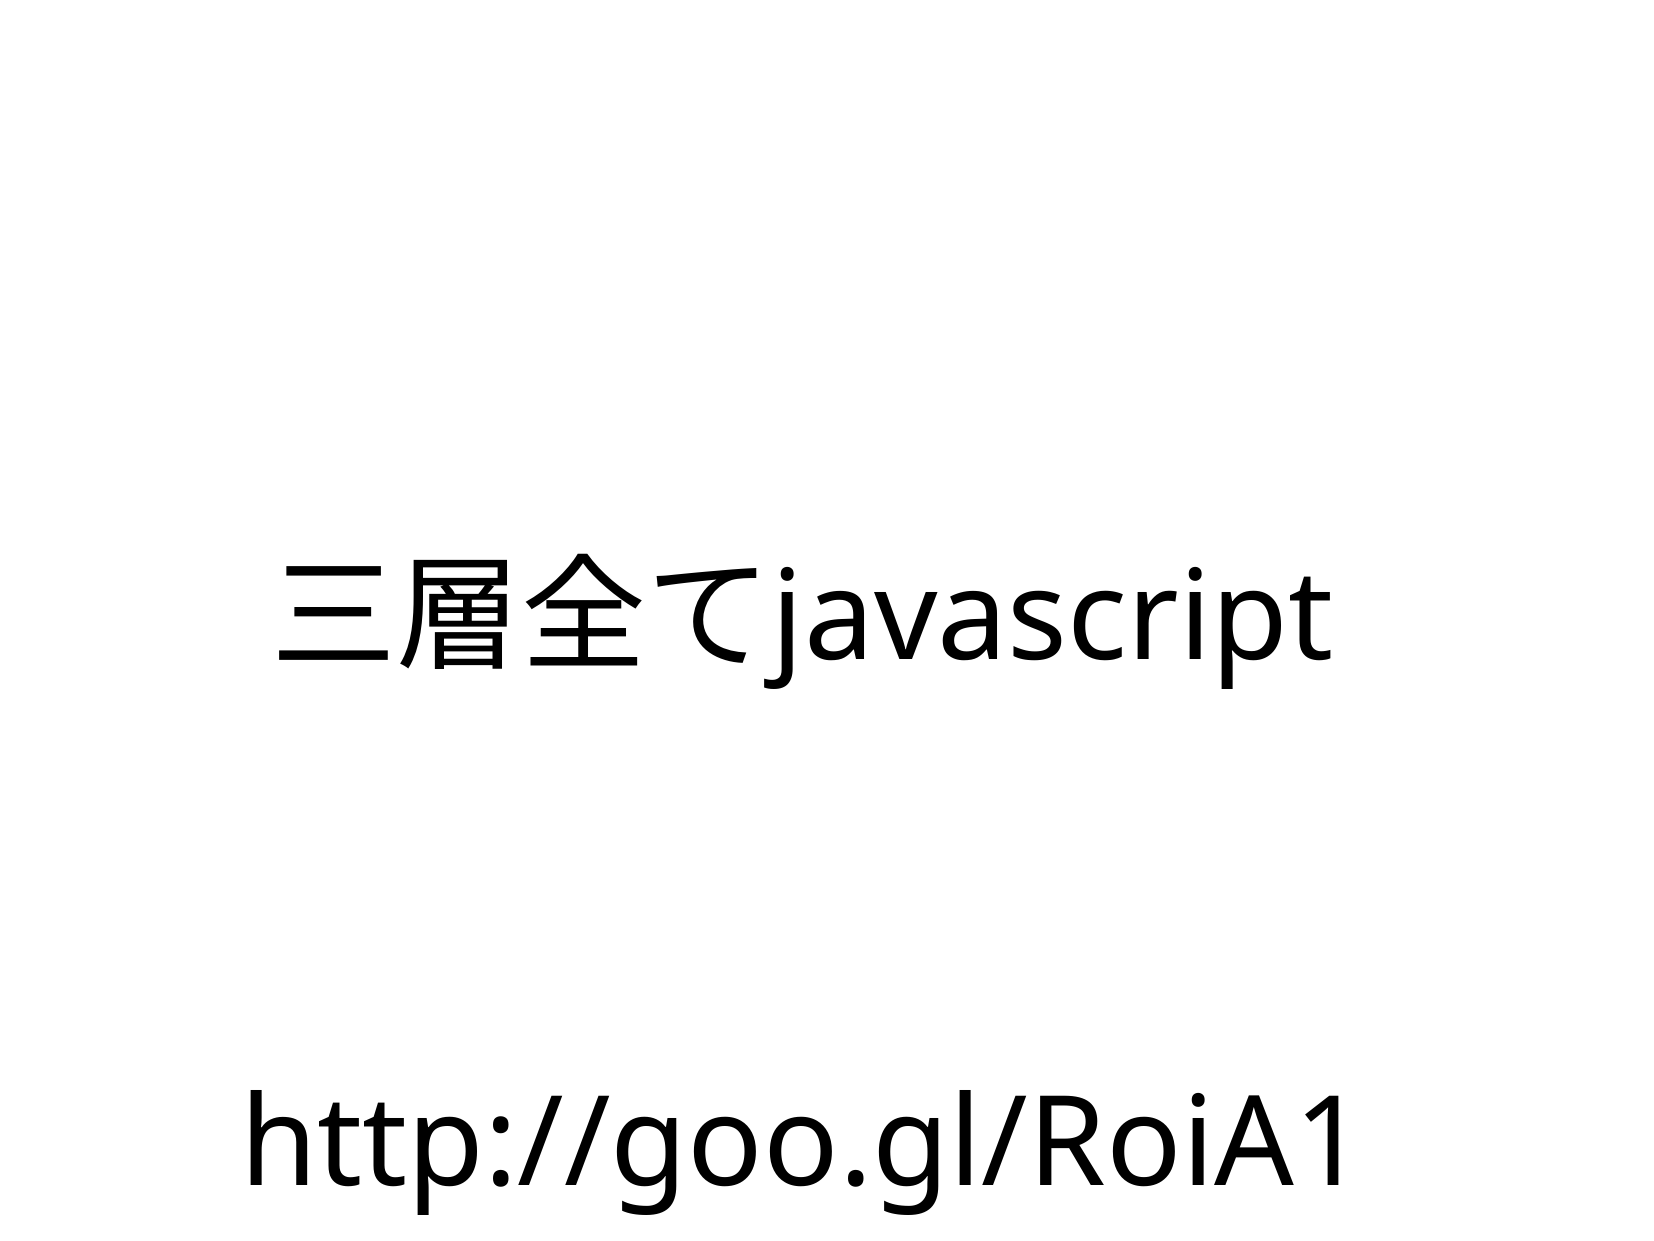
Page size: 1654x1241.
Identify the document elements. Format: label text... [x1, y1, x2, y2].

title 三層全てjavascript [59, 501, 1548, 710]
title http://goo.gl/RoiA1 [59, 1033, 1548, 1241]
